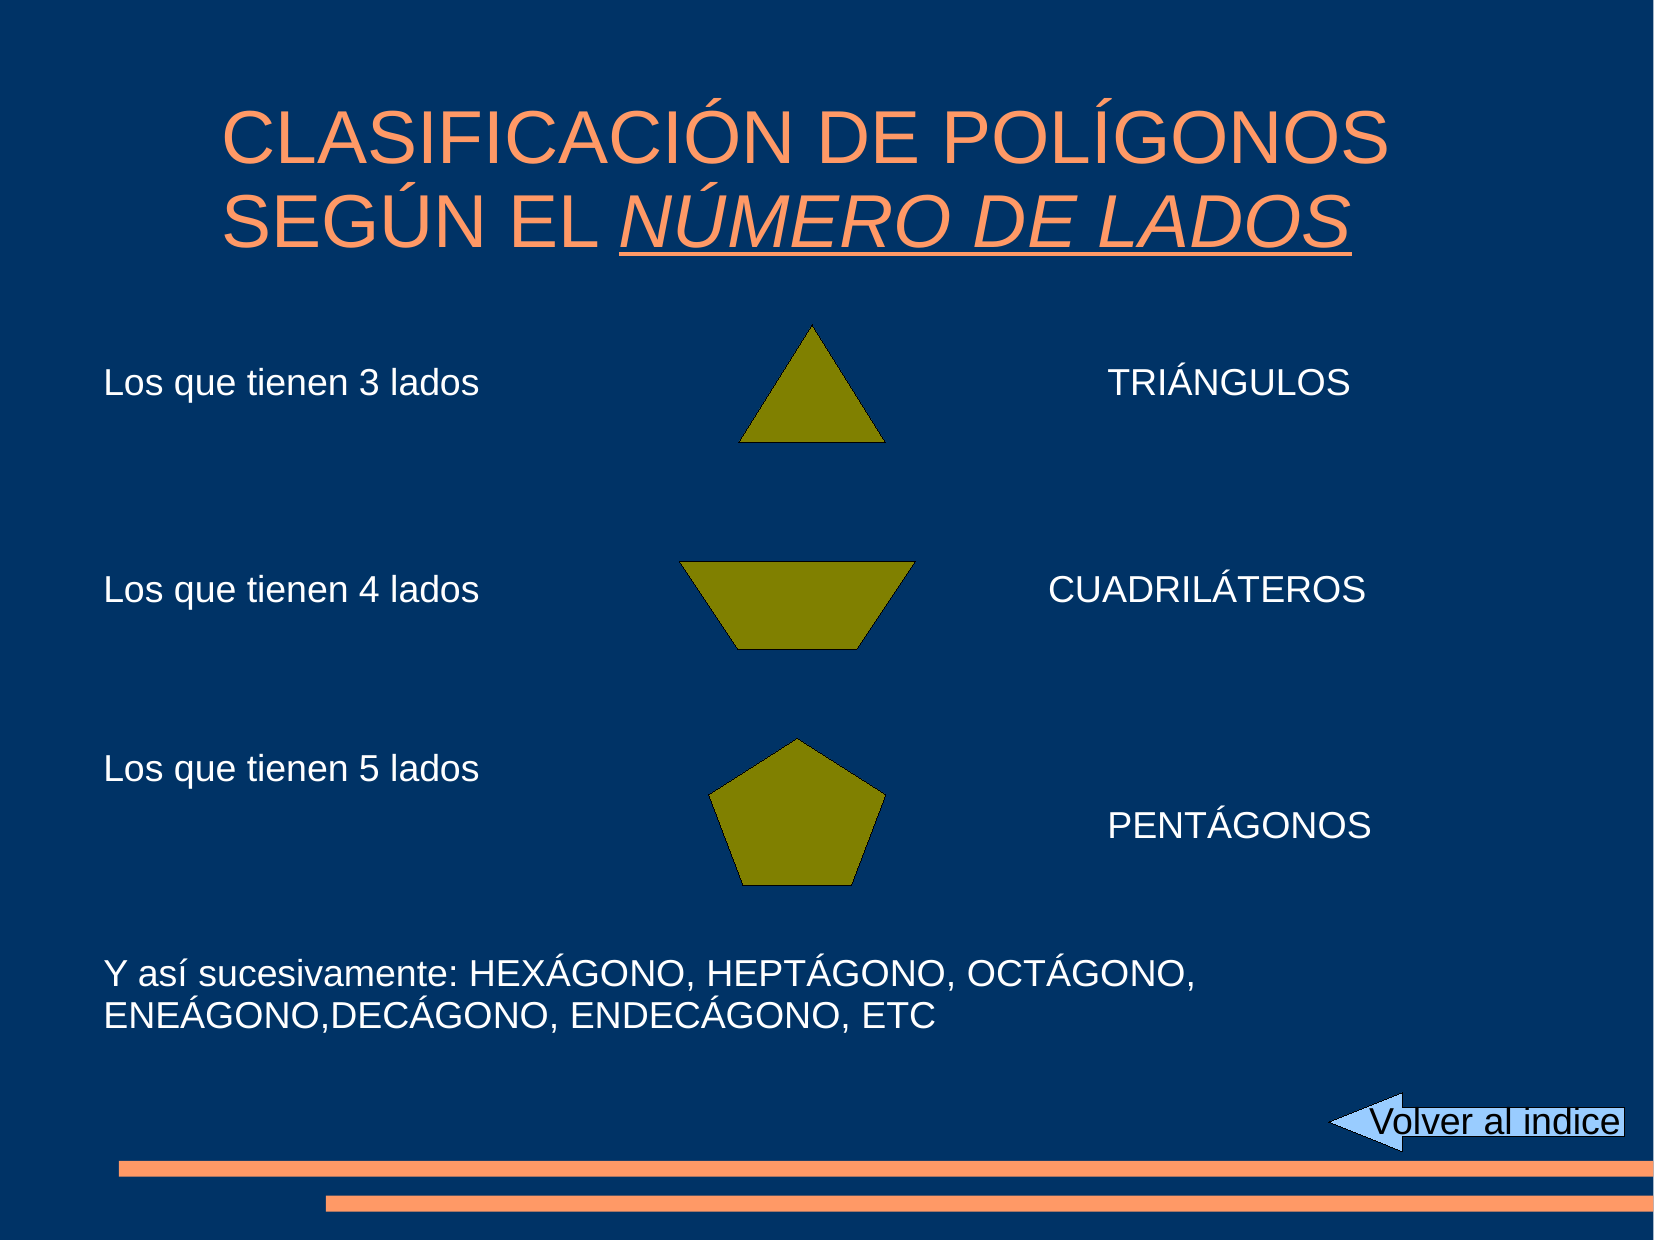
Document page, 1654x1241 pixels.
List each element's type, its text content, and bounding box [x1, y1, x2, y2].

text_box Y así sucesivamente: HEXÁGONO, HEPTÁGONO, OCTÁGONO, ENEÁGONO,DECÁGONO, ENDECÁGONO, ETC [88, 944, 1300, 1044]
text_box [738, 324, 886, 443]
text_box Volver al indice [1328, 1092, 1625, 1152]
text_box Los que tienen 4 lados [88, 561, 591, 618]
text_box CUADRILÁTEROS [1033, 561, 1418, 618]
text_box [679, 561, 916, 650]
text_box CLASIFICACIÓN DE POLÍGONOS SEGÚN EL NÚMERO DE LADOS [206, 88, 1418, 272]
text_box [708, 738, 886, 886]
text_box TRIÁNGULOS [1092, 354, 1477, 412]
text_box Los que tienen 5 lados [88, 740, 502, 798]
text_box Los que tienen 3 lados [88, 354, 562, 412]
text_box PENTÁGONOS [1092, 797, 1418, 855]
